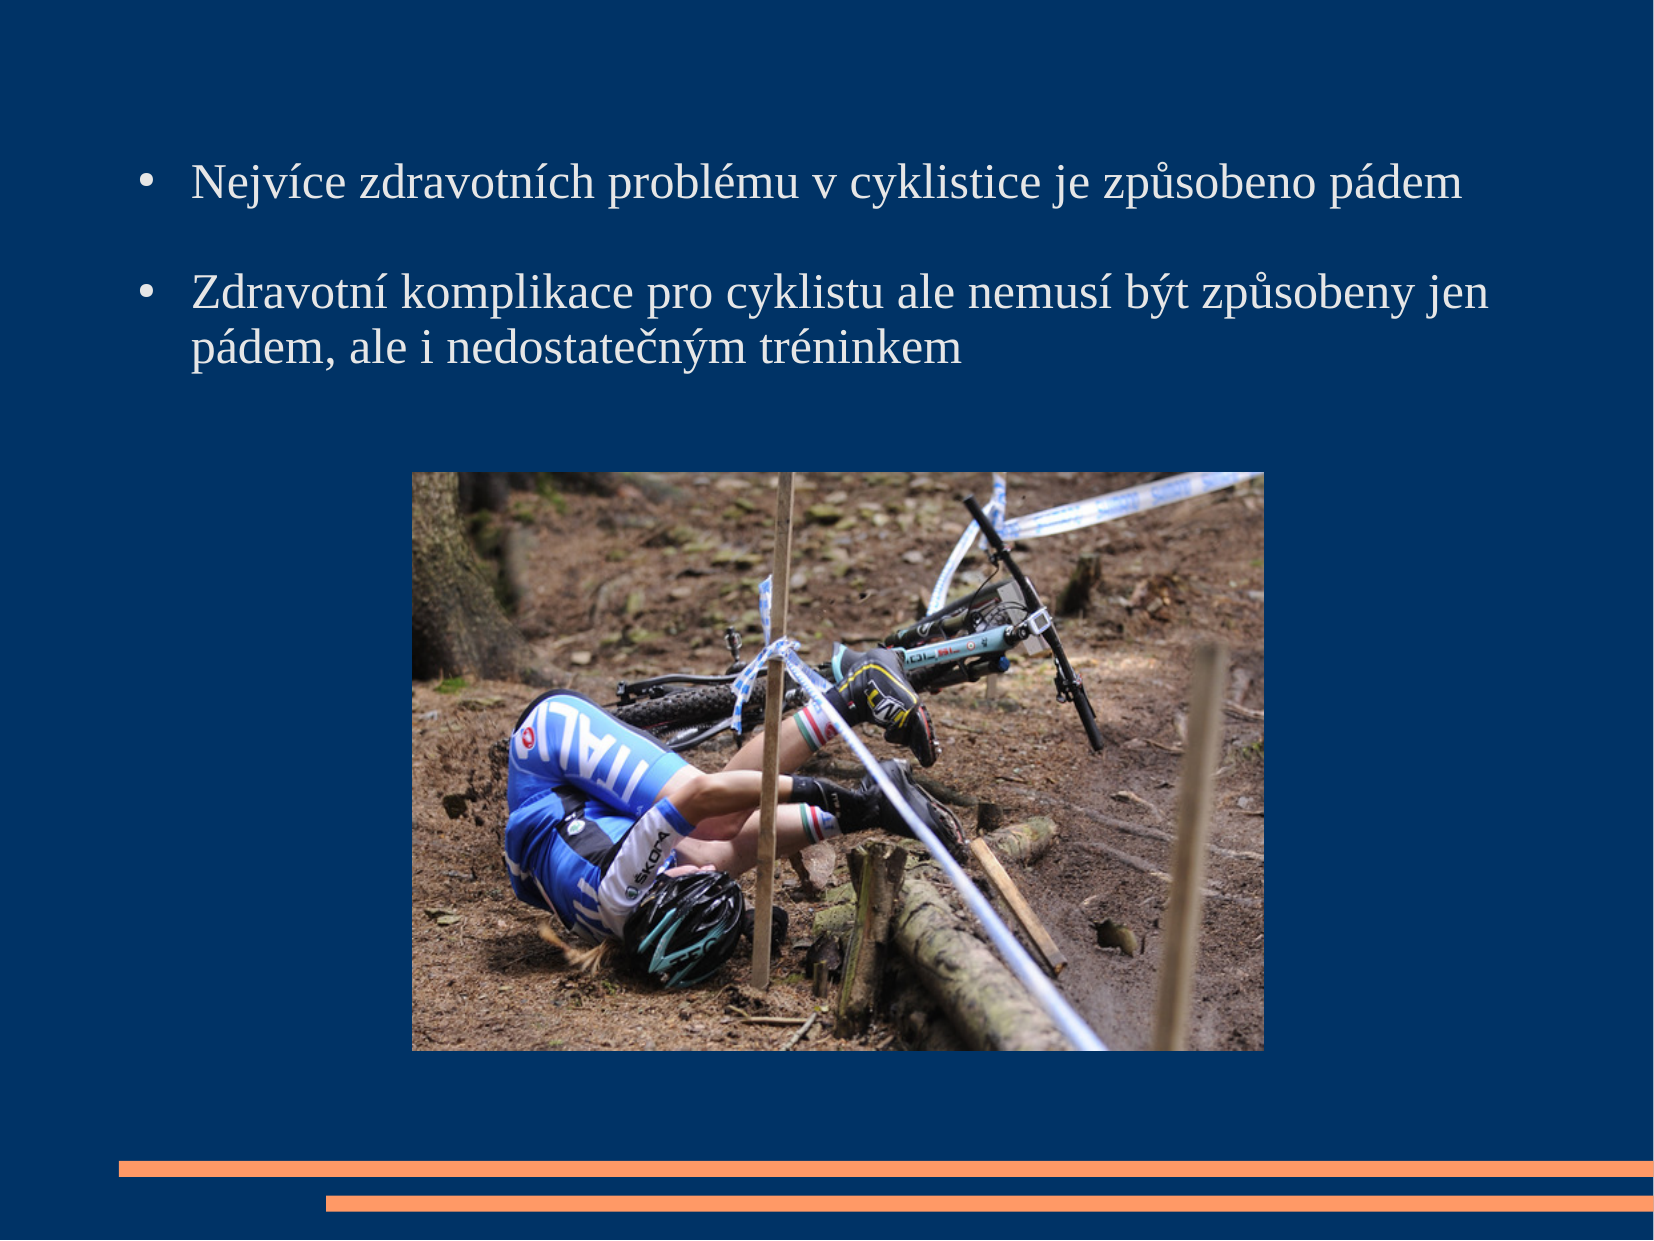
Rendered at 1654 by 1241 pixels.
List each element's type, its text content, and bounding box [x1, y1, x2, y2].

list Nejvíce zdravotních problému v cyklistice je způsobeno pádem Zdravotní komplikace pro cyklistu ale nemusí být způsobeny jen pádem, ale i nedostatečným tréninkem [119, 153, 1560, 964]
picture [412, 472, 1264, 1051]
